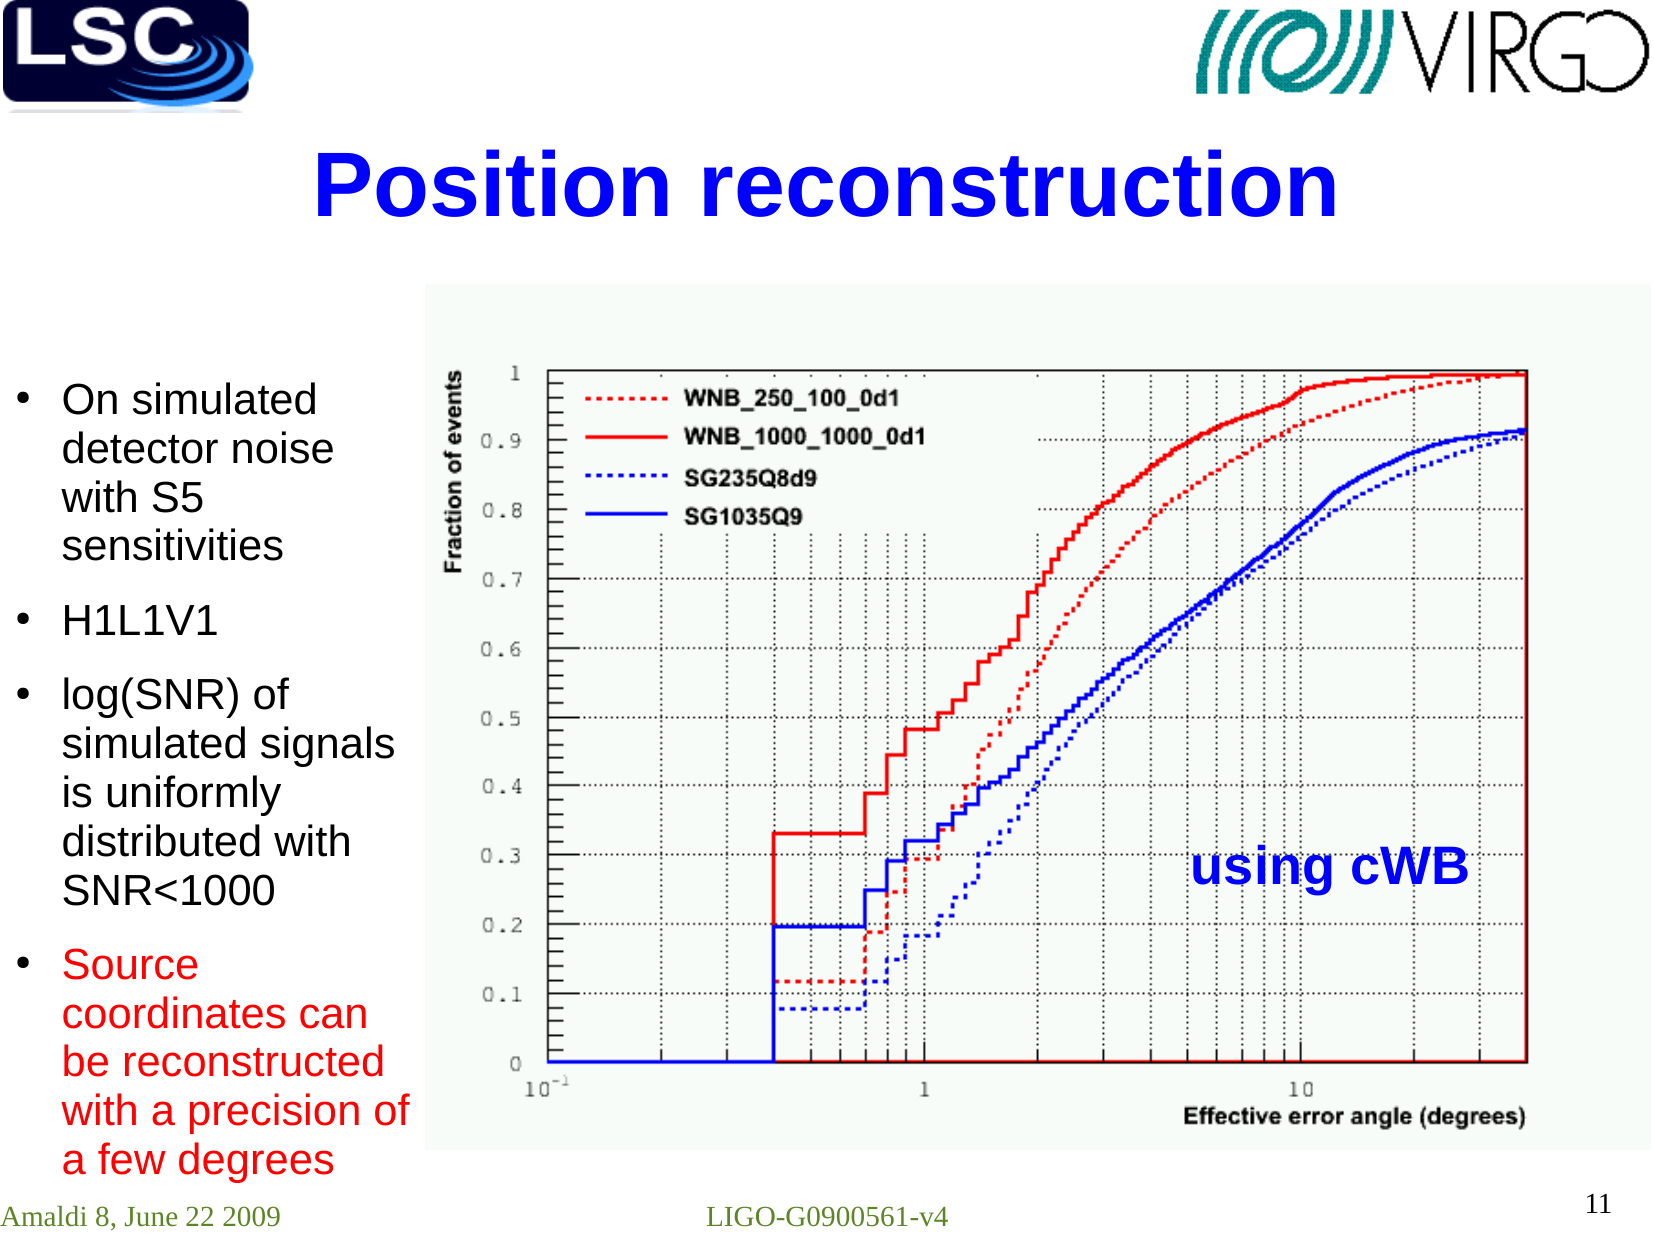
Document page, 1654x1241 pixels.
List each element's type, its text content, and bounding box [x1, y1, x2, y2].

picture [1184, 0, 1654, 102]
title using cWB [1162, 793, 1501, 938]
picture [425, 284, 1651, 1150]
picture [3, 0, 263, 113]
title Position reconstruction [82, 112, 1571, 257]
list On simulated detector noise with S5 sensitivities H1L1V1 log(SNR) of simulated signals is uniformly distributed with SNR<1000 Source coordinates can be reconstructed with a precision of a few degrees [0, 375, 413, 1193]
